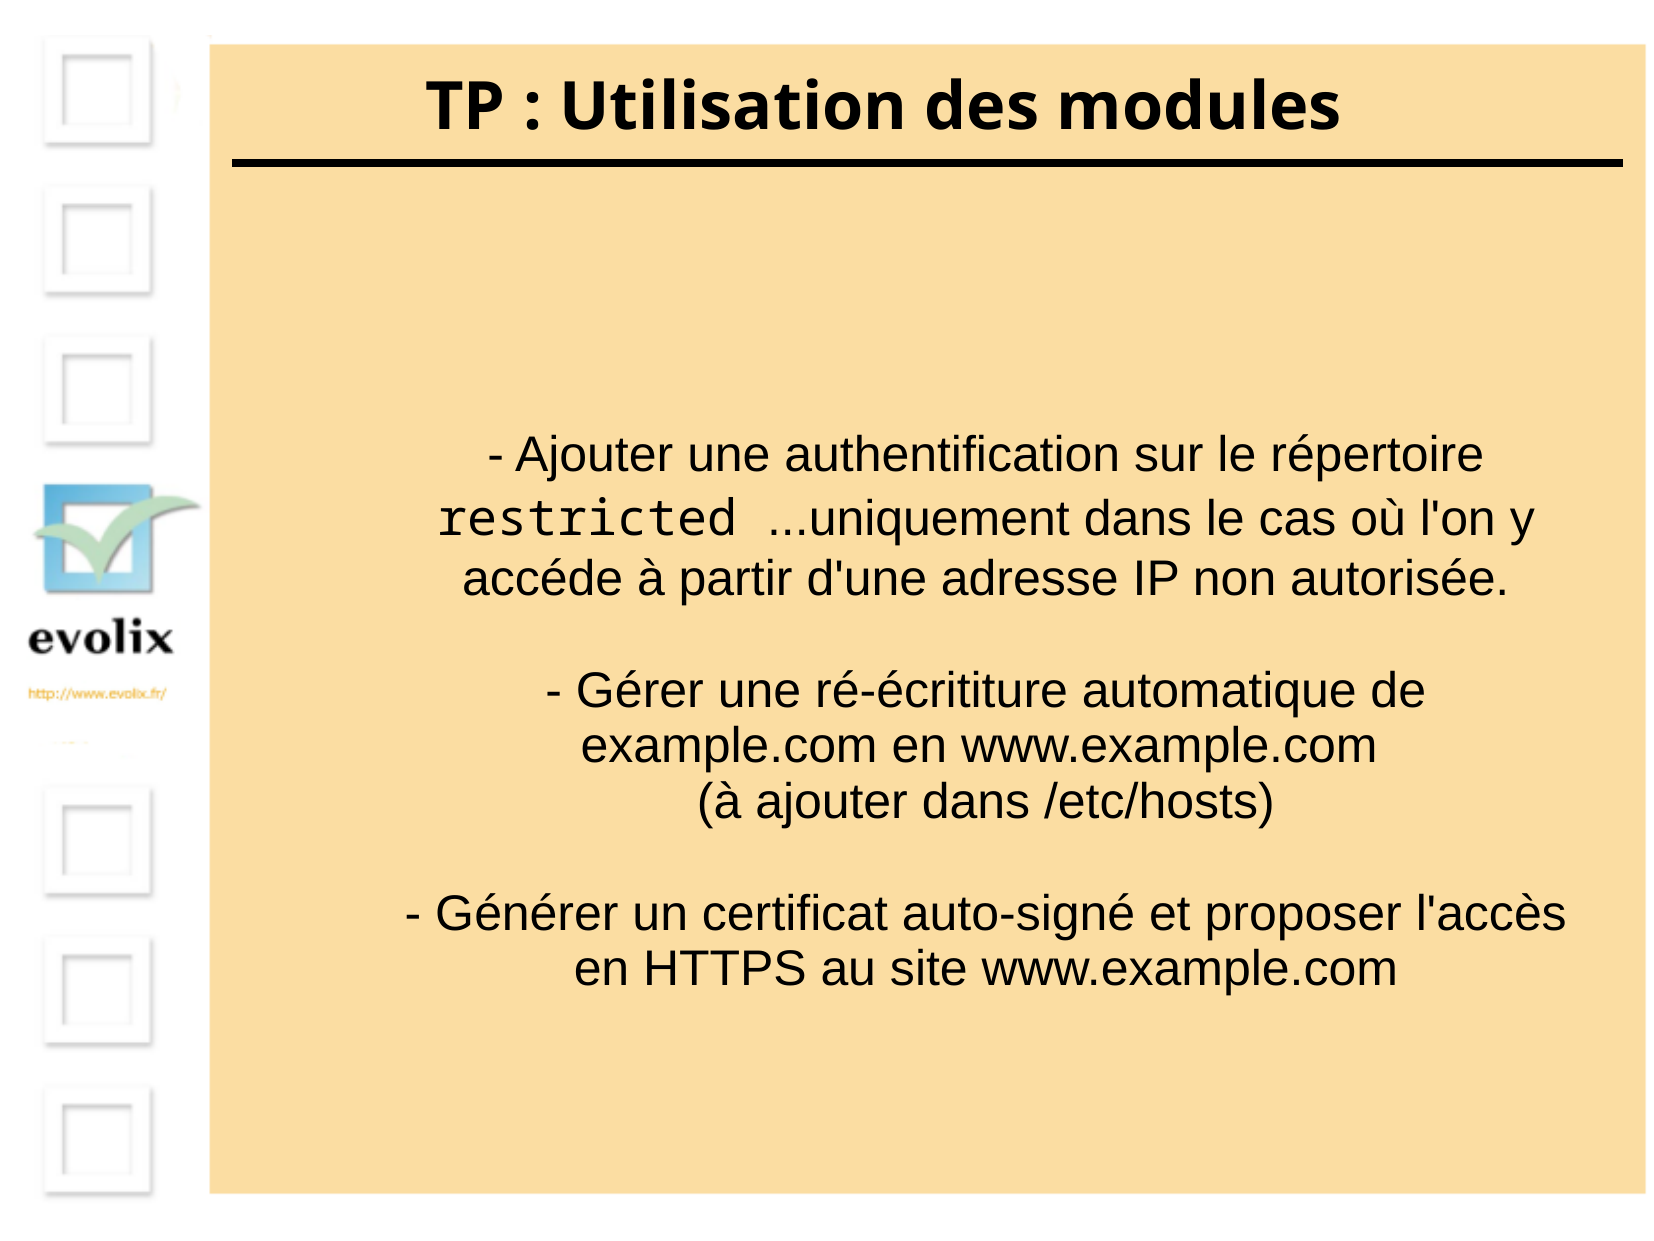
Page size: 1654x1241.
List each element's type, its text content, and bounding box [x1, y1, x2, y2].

title TP : Utilisation des modules [140, 0, 1629, 208]
subtitle - Ajouter une authentification sur le répertoire restricted ...uniquement dans le cas où l'on y accéde à partir d'une adresse IP non autorisée. - Gérer une ré-écrititure automatique de example.com en www.example.com (à ajouter dans /etc/hosts) - Générer un certificat auto-signé et proposer l'accès en HTTPS au site www.example.com [393, 273, 1579, 1149]
picture [0, 35, 1654, 1204]
